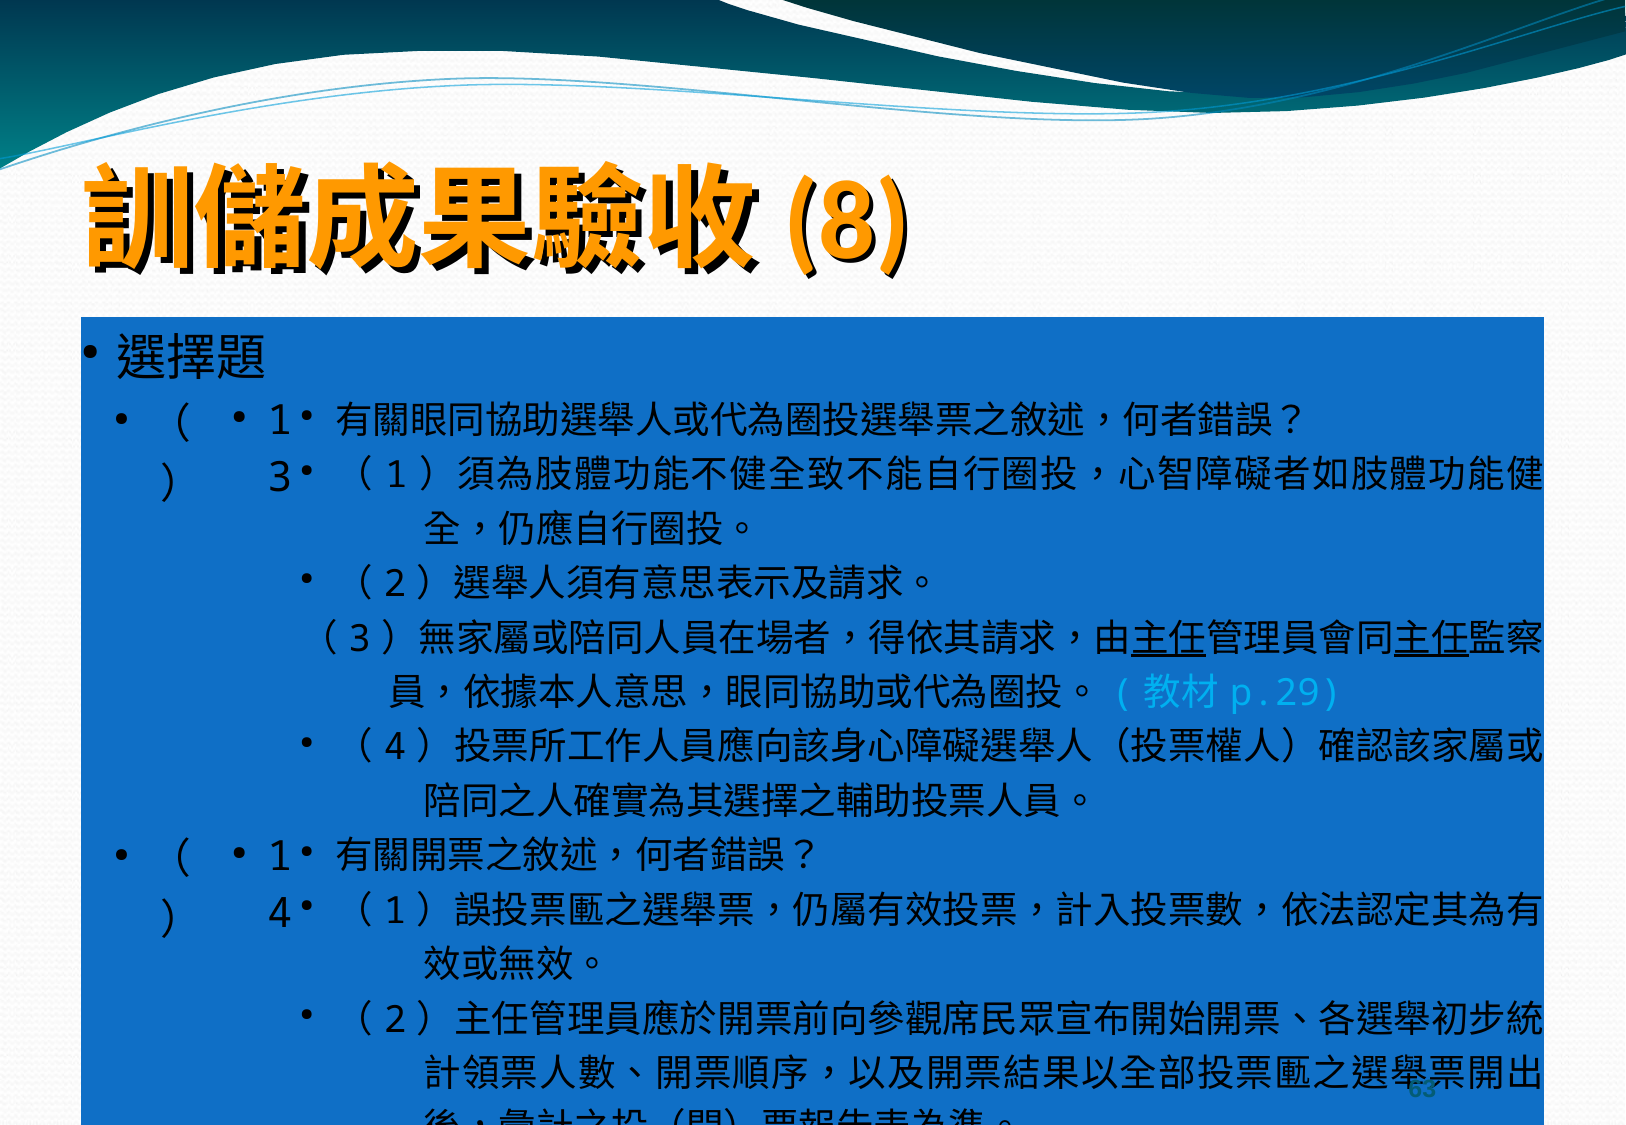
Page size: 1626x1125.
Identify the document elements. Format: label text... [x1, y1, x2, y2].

title 訓儲成果驗收(8) [81, 115, 1544, 304]
table_cell （ ） [81, 825, 224, 1125]
table_cell 有關眼同協助選舉人或代為圈投選舉票之敘述，何者錯誤？ （1）須為肢體功能不健全致不能自行圈投，心智障礙者如肢體功能健全，仍應自行圈投。 （2）選舉人須有意思表示及請求。 （3）無家屬或陪同人員在場者，得依其請求，由主任管理員會同主任監察員，依據本人意思，眼同協助或代為圈投。(教材p.29) （4）投票所工作人員應向該身心障礙選舉人（投票權人）確認該家屬或陪同之人確實為其選擇之輔助投票人員。 [300, 390, 1544, 825]
table_cell （ ） [81, 390, 224, 825]
table_cell 13 [224, 390, 300, 825]
table_header 選擇題 [81, 317, 1544, 390]
table_cell 有關開票之敘述，何者錯誤？ （1）誤投票匭之選舉票，仍屬有效投票，計入投票數，依法認定其為有效或無效。 （2）主任管理員應於開票前向參觀席民眾宣布開始開票、各選舉初步統計領票人數、開票順序，以及開票結果以全部投票匭之選舉票開出後，彙計之投（開）票報告表為準。 （3）應逐張唱名開票，並先行整票後再唱票及計票。(教材p.35) （4）每一投票匭開票完畢，應向參觀席參觀民眾展示空票匭。 [300, 825, 1544, 1125]
table_cell 14 [224, 825, 300, 1125]
text_box 63 [1408, 1042, 1544, 1103]
